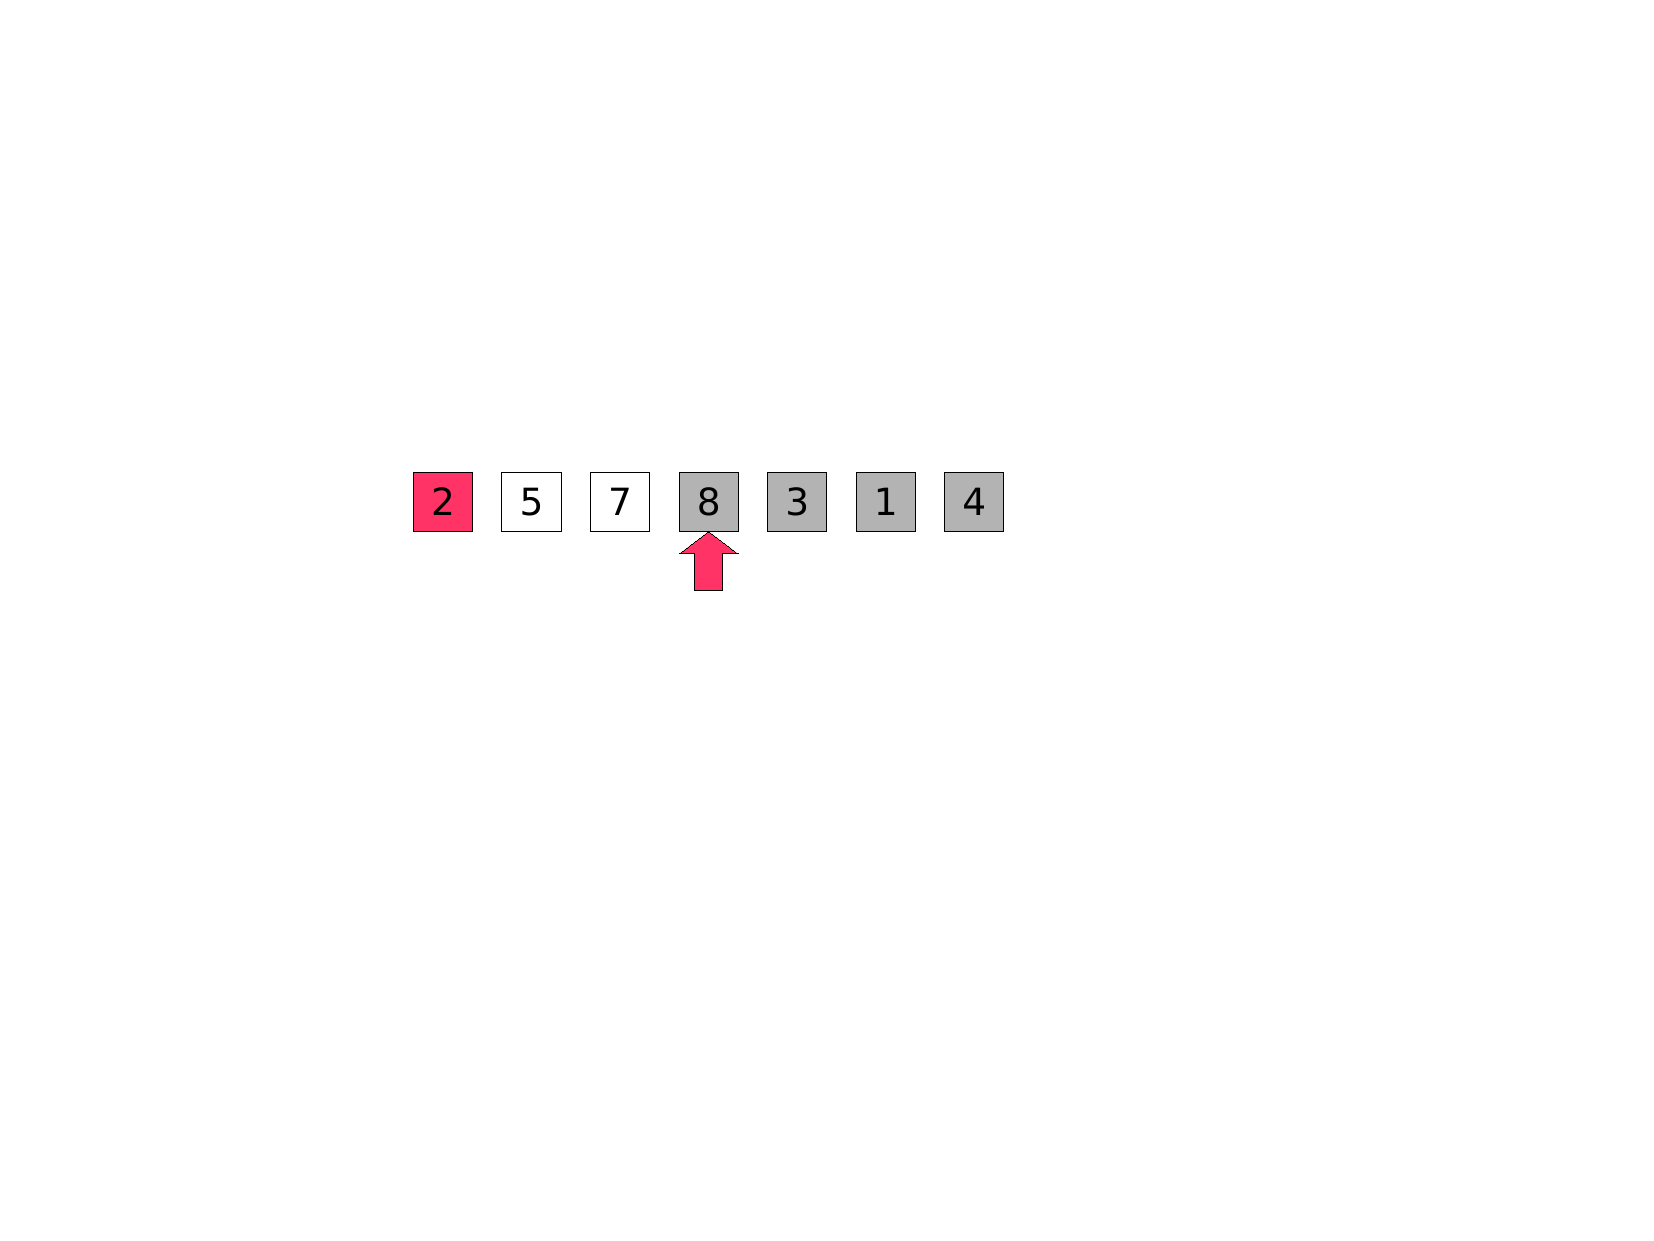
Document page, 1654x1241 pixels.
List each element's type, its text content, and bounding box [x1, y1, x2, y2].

text_box 4 [944, 472, 1004, 532]
text_box 3 [767, 472, 827, 532]
text_box 8 [679, 472, 739, 532]
text_box 5 [501, 472, 562, 532]
text_box 1 [856, 472, 916, 532]
text_box 7 [590, 472, 650, 532]
text_box 2 [413, 472, 473, 532]
text_box [679, 531, 739, 591]
